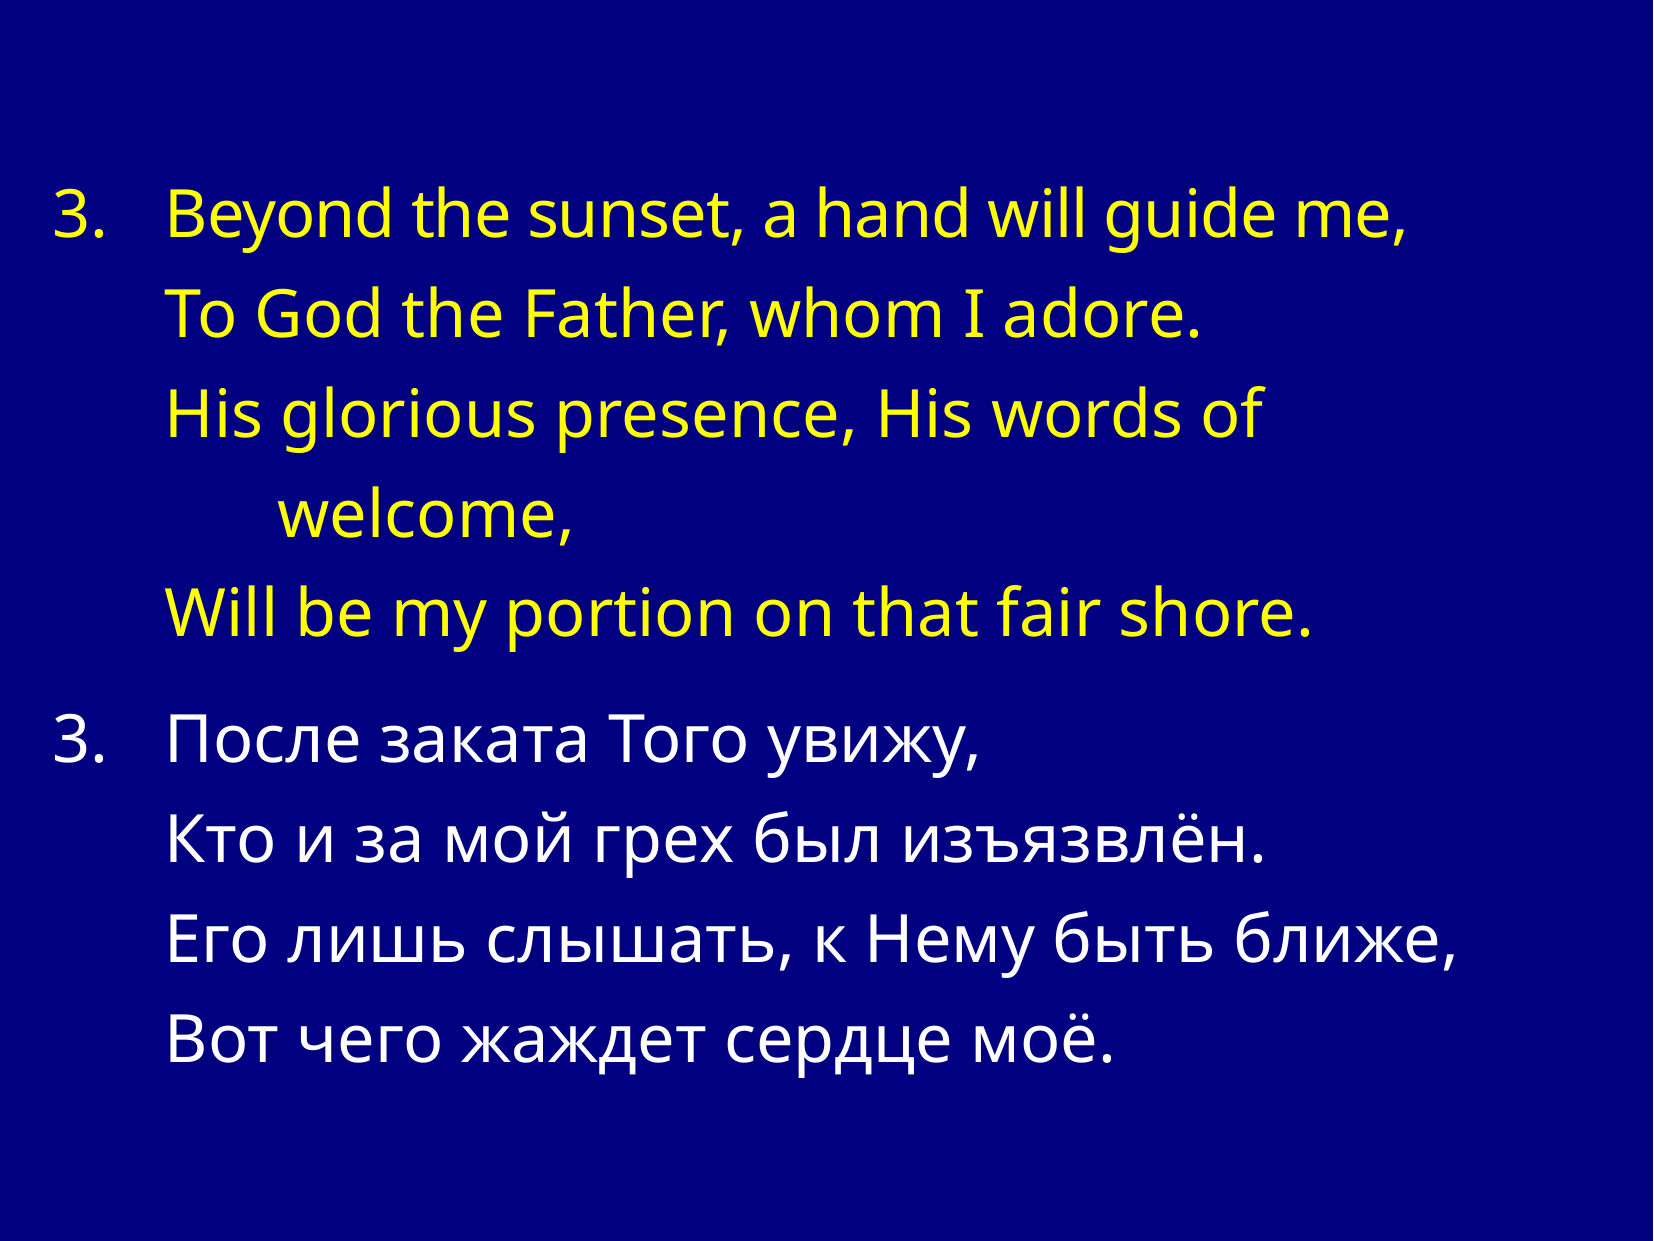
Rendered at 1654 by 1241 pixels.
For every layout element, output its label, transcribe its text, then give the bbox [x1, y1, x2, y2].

text_box 3. Beyond the sunset, a hand will guide me, To God the Father, whom I adore. His glorious presence, His words of welcome, Will be my portion on that fair shore. [37, 150, 1653, 638]
text_box 3. После заката Того увижу, Кто и за мой грех был изъязвлён. Его лишь слышать, к Нему быть ближе, Вот чего жаждет сердце моё. [37, 675, 1653, 1163]
